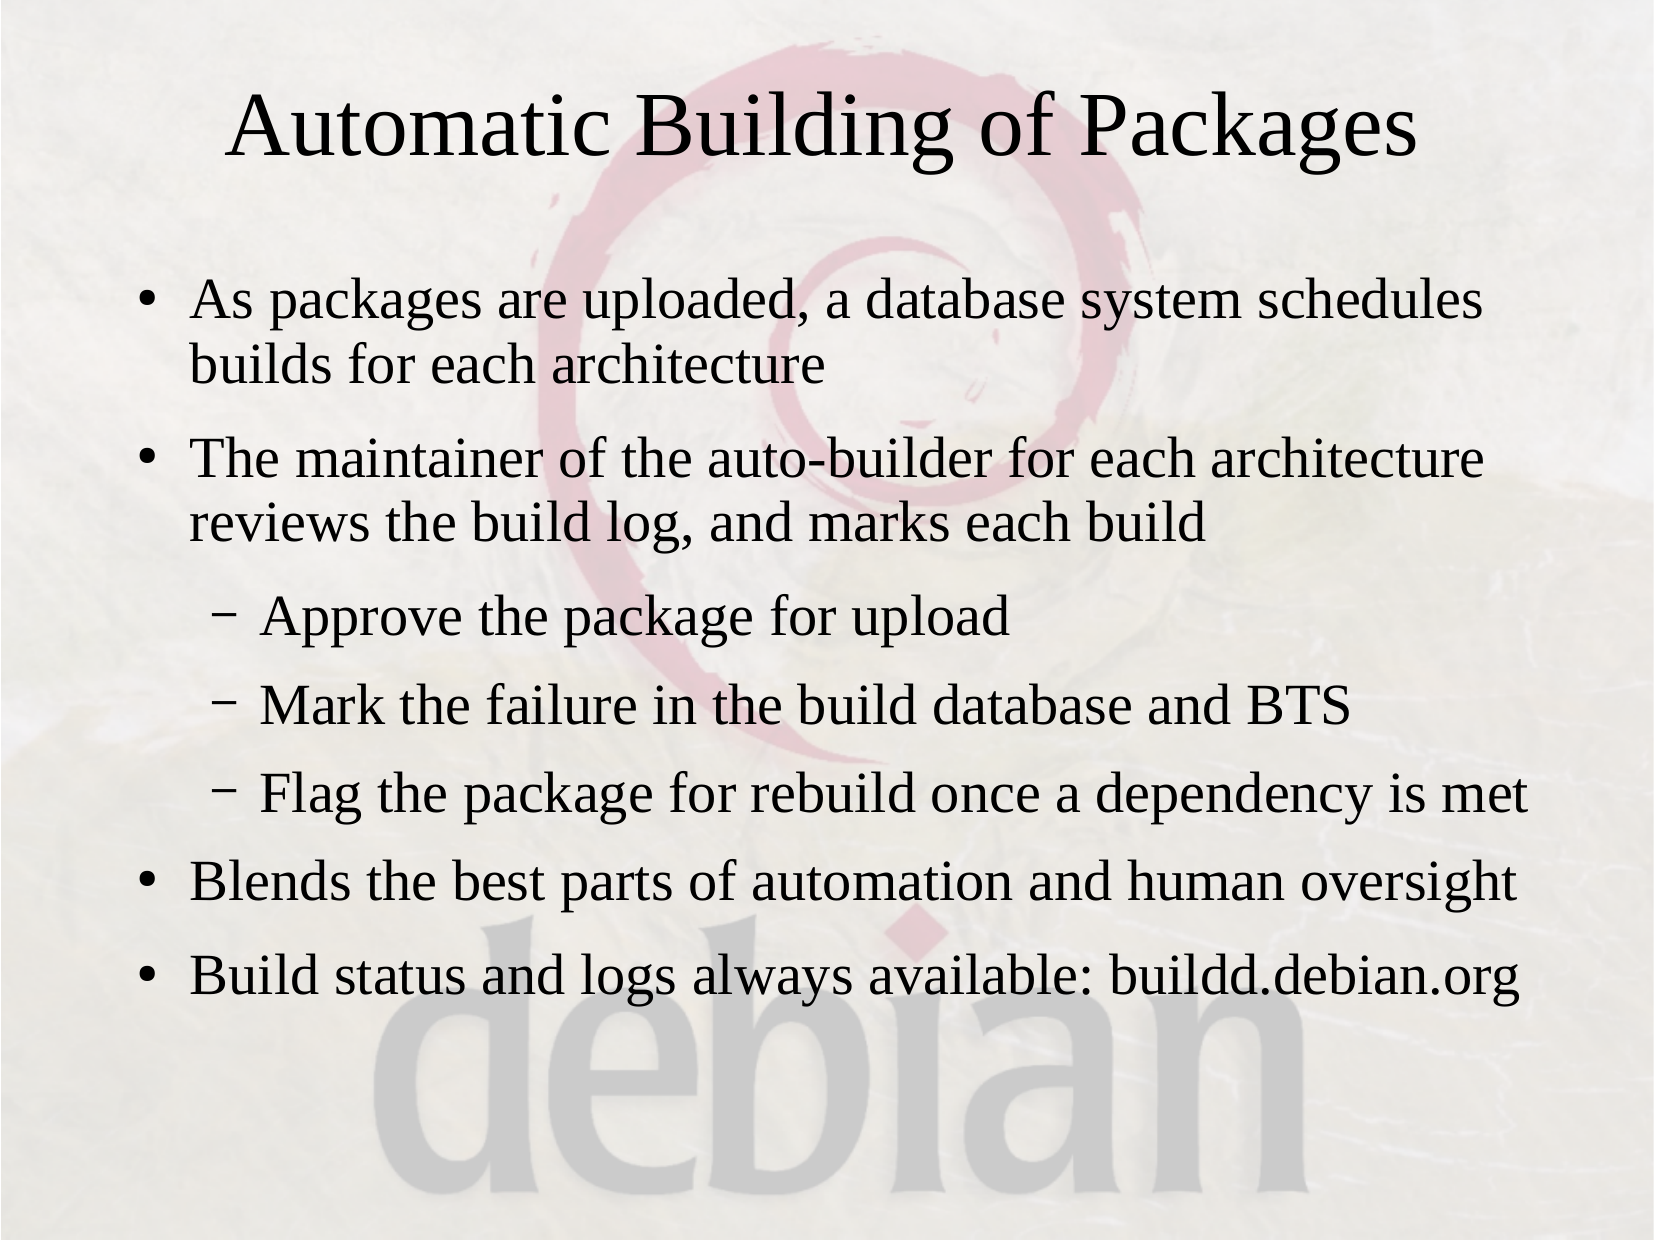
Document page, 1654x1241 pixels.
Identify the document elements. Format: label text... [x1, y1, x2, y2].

picture [1, 0, 1654, 1240]
title Automatic Building of Packages [77, 20, 1569, 228]
list As packages are uploaded, a database system schedules builds for each architecture The maintainer of the auto-builder for each architecture reviews the build log, and marks each build Approve the package for upload Mark the failure in the build database and BTS Flag the package for rebuild once a dependency is met Blends the best parts of automation and human oversight Build status and logs always available: buildd.debian.org [119, 266, 1532, 1086]
